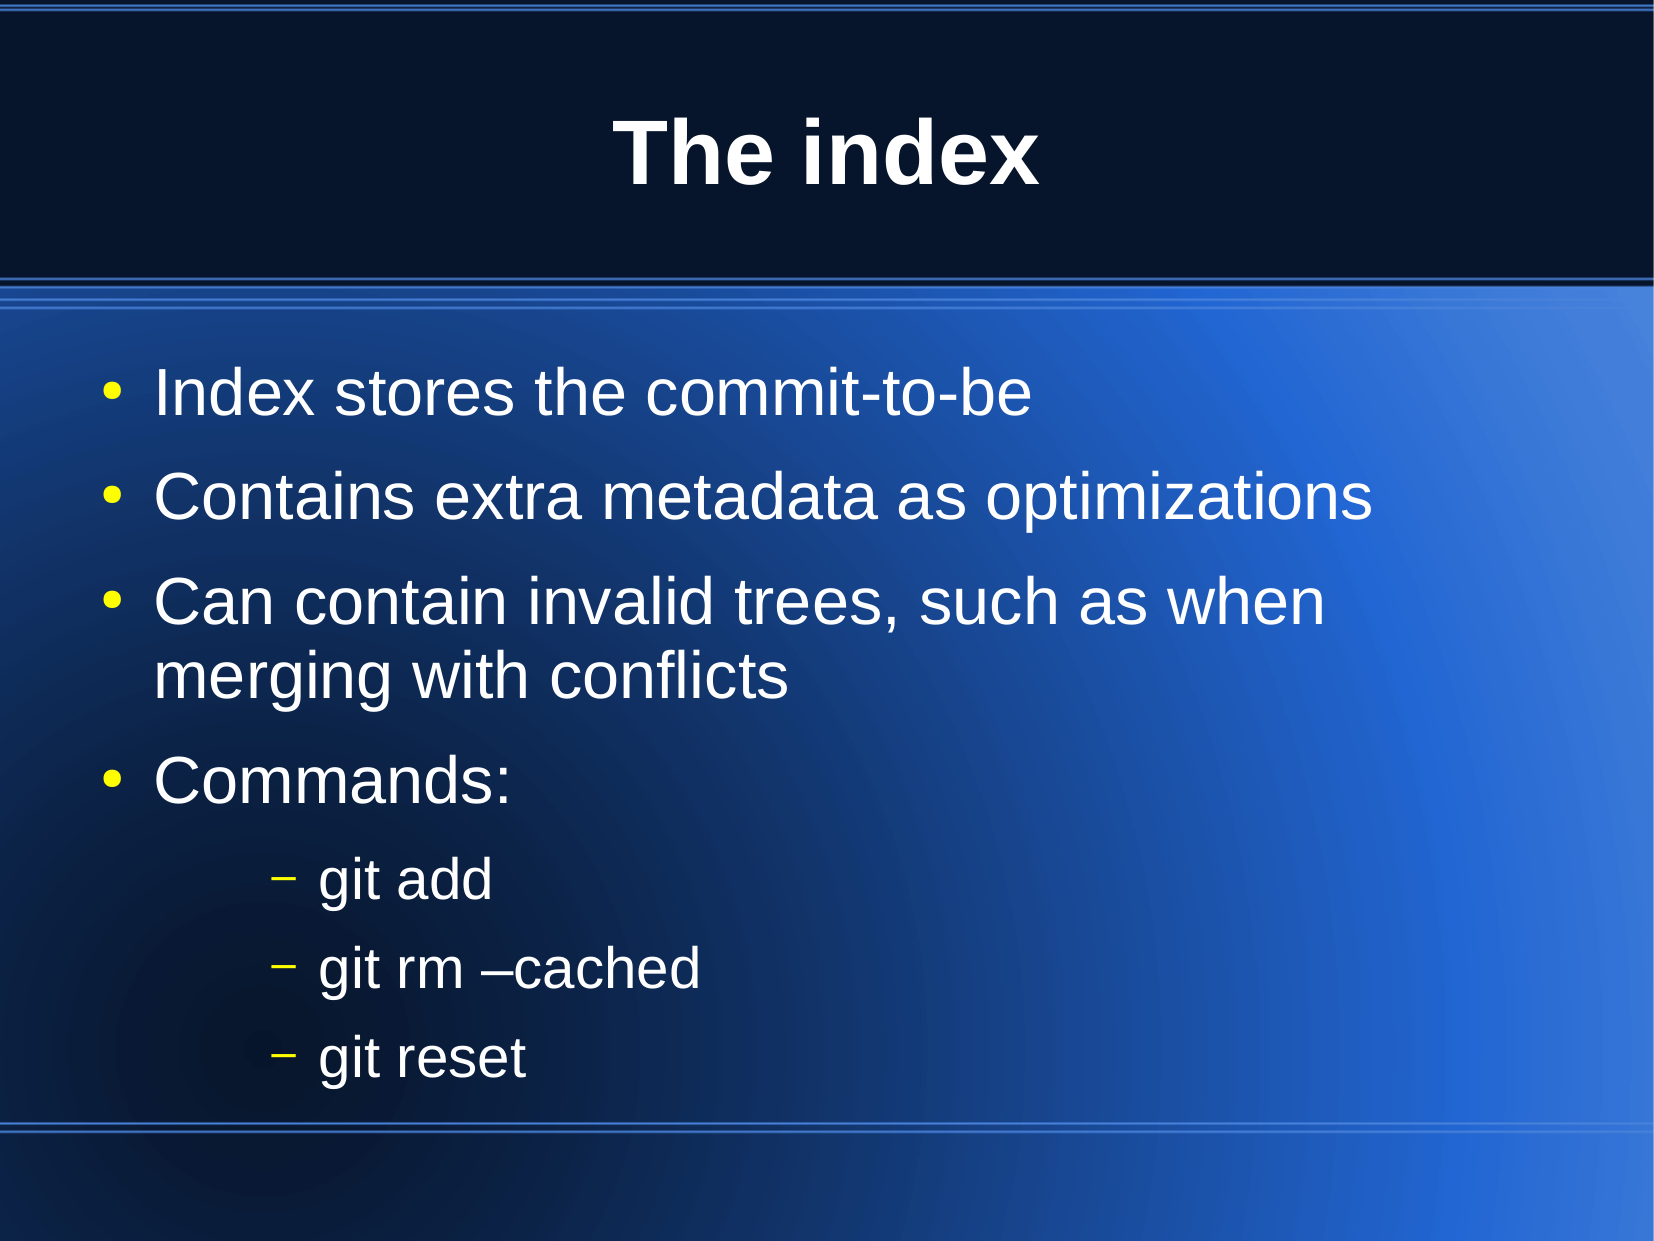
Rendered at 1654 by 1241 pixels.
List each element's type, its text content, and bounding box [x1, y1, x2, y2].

title The index [82, 56, 1571, 250]
picture [0, 0, 1654, 1241]
list Index stores the commit-to-be Contains extra metadata as optimizations Can contain invalid trees, such as when merging with conflicts Commands: git add git rm –cached git reset [82, 355, 1571, 1089]
